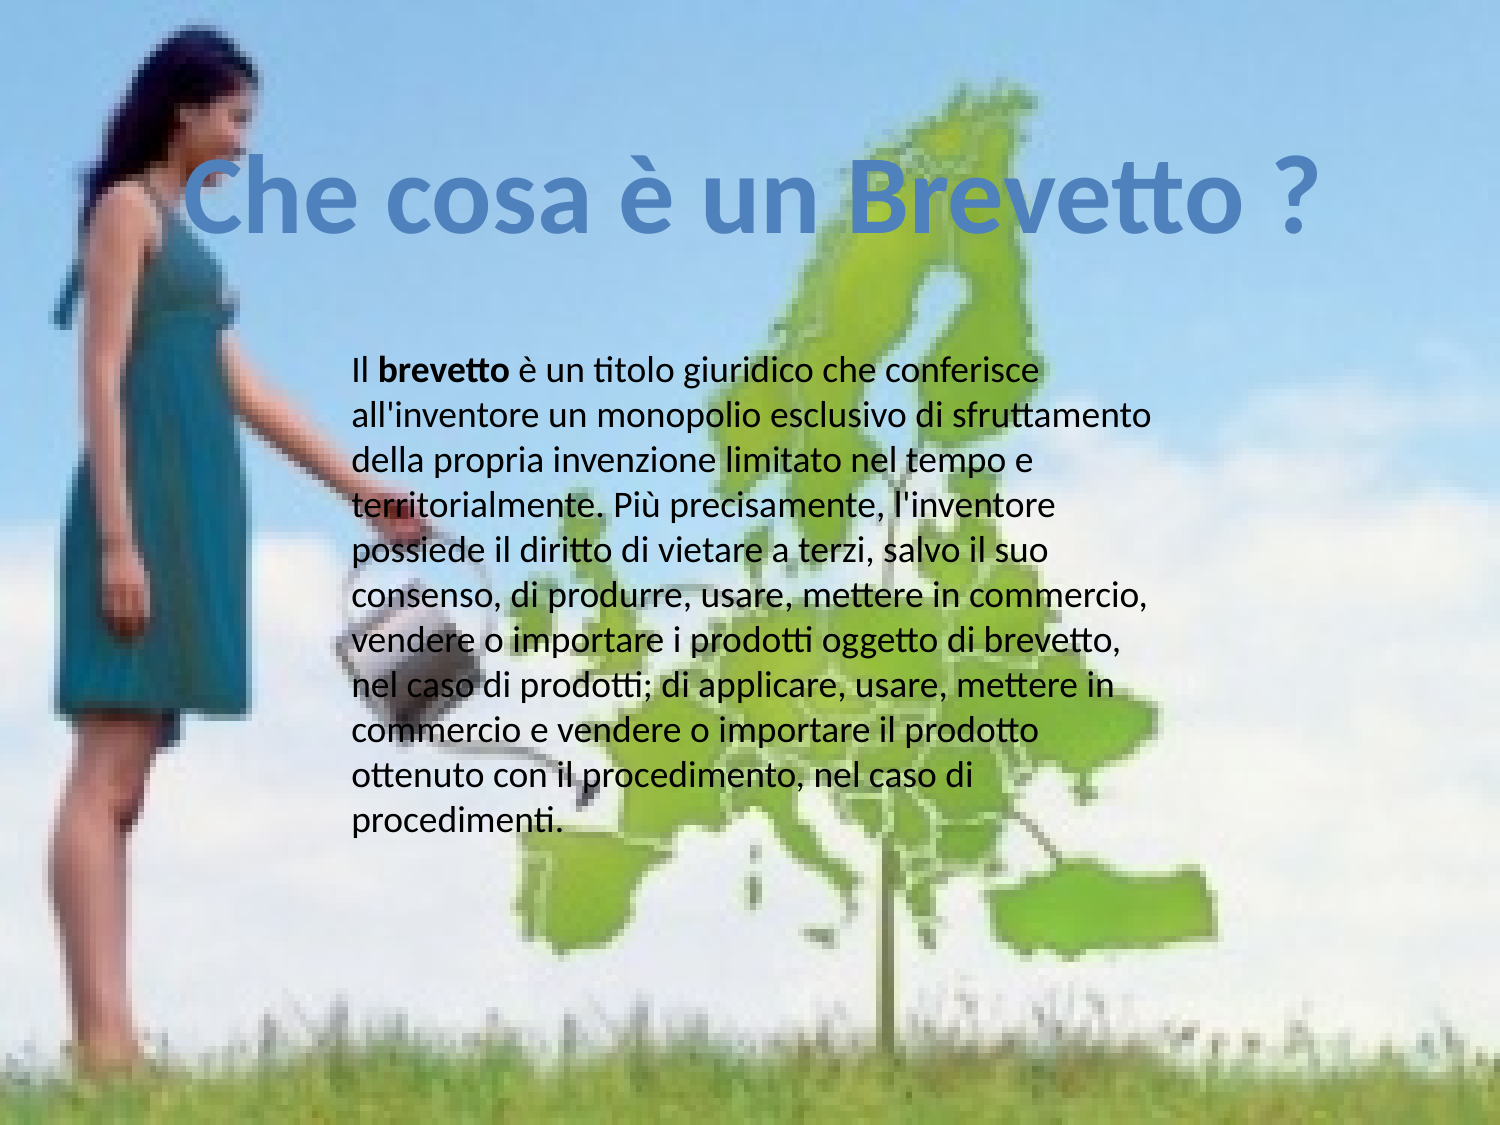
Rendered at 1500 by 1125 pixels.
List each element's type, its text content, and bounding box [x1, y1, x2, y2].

text_box Il brevetto è un titolo giuridico che conferisce all'inventore un monopolio esclusivo di sfruttamento della propria invenzione limitato nel tempo e territorialmente. Più precisamente, l'inventore possiede il diritto di vietare a terzi, salvo il suo consenso, di produrre, usare, mettere in commercio, vendere o importare i prodotti oggetto di brevetto, nel caso di prodotti; di applicare, usare, mettere in commercio e vendere o importare il prodotto ottenuto con il procedimento, nel caso di procedimenti. [336, 338, 1176, 848]
text_box Che cosa è un Brevetto ? [166, 113, 1341, 264]
picture [0, 0, 1500, 1125]
